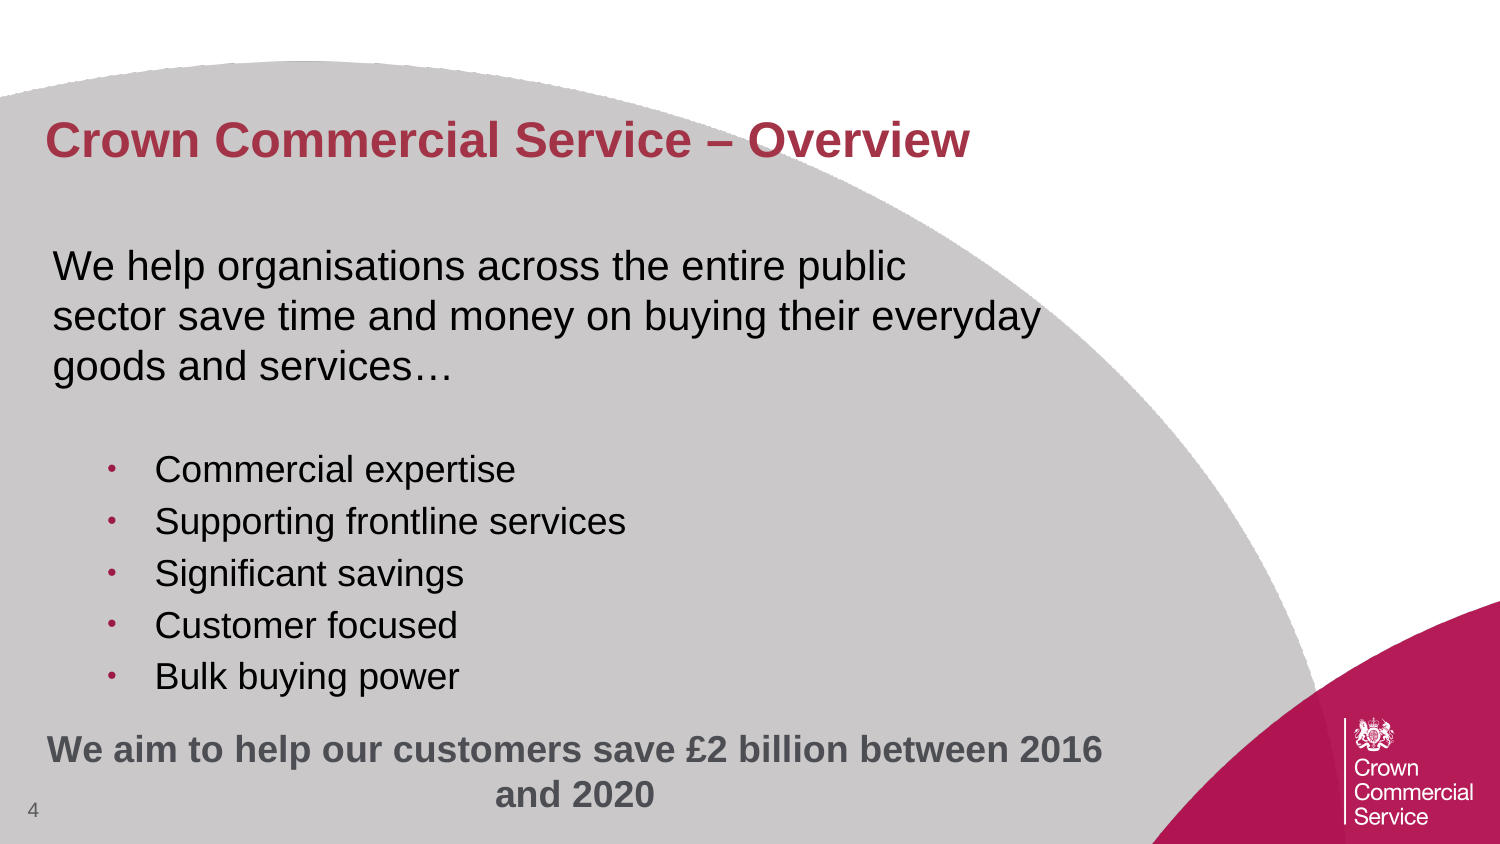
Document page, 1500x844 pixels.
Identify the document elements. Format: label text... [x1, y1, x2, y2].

text_box We help organisations across the entire public sector save time and money on buying their everyday goods and services… Commercial expertise Supporting frontline services Significant savings Customer focused Bulk buying power [38, 231, 1074, 701]
text_box 4 [12, 799, 103, 844]
text_box We aim to help our customers save £2 billion between 2016 and 2020 [11, 710, 1139, 799]
title Crown Commercial Service – Overview [29, 92, 1056, 239]
